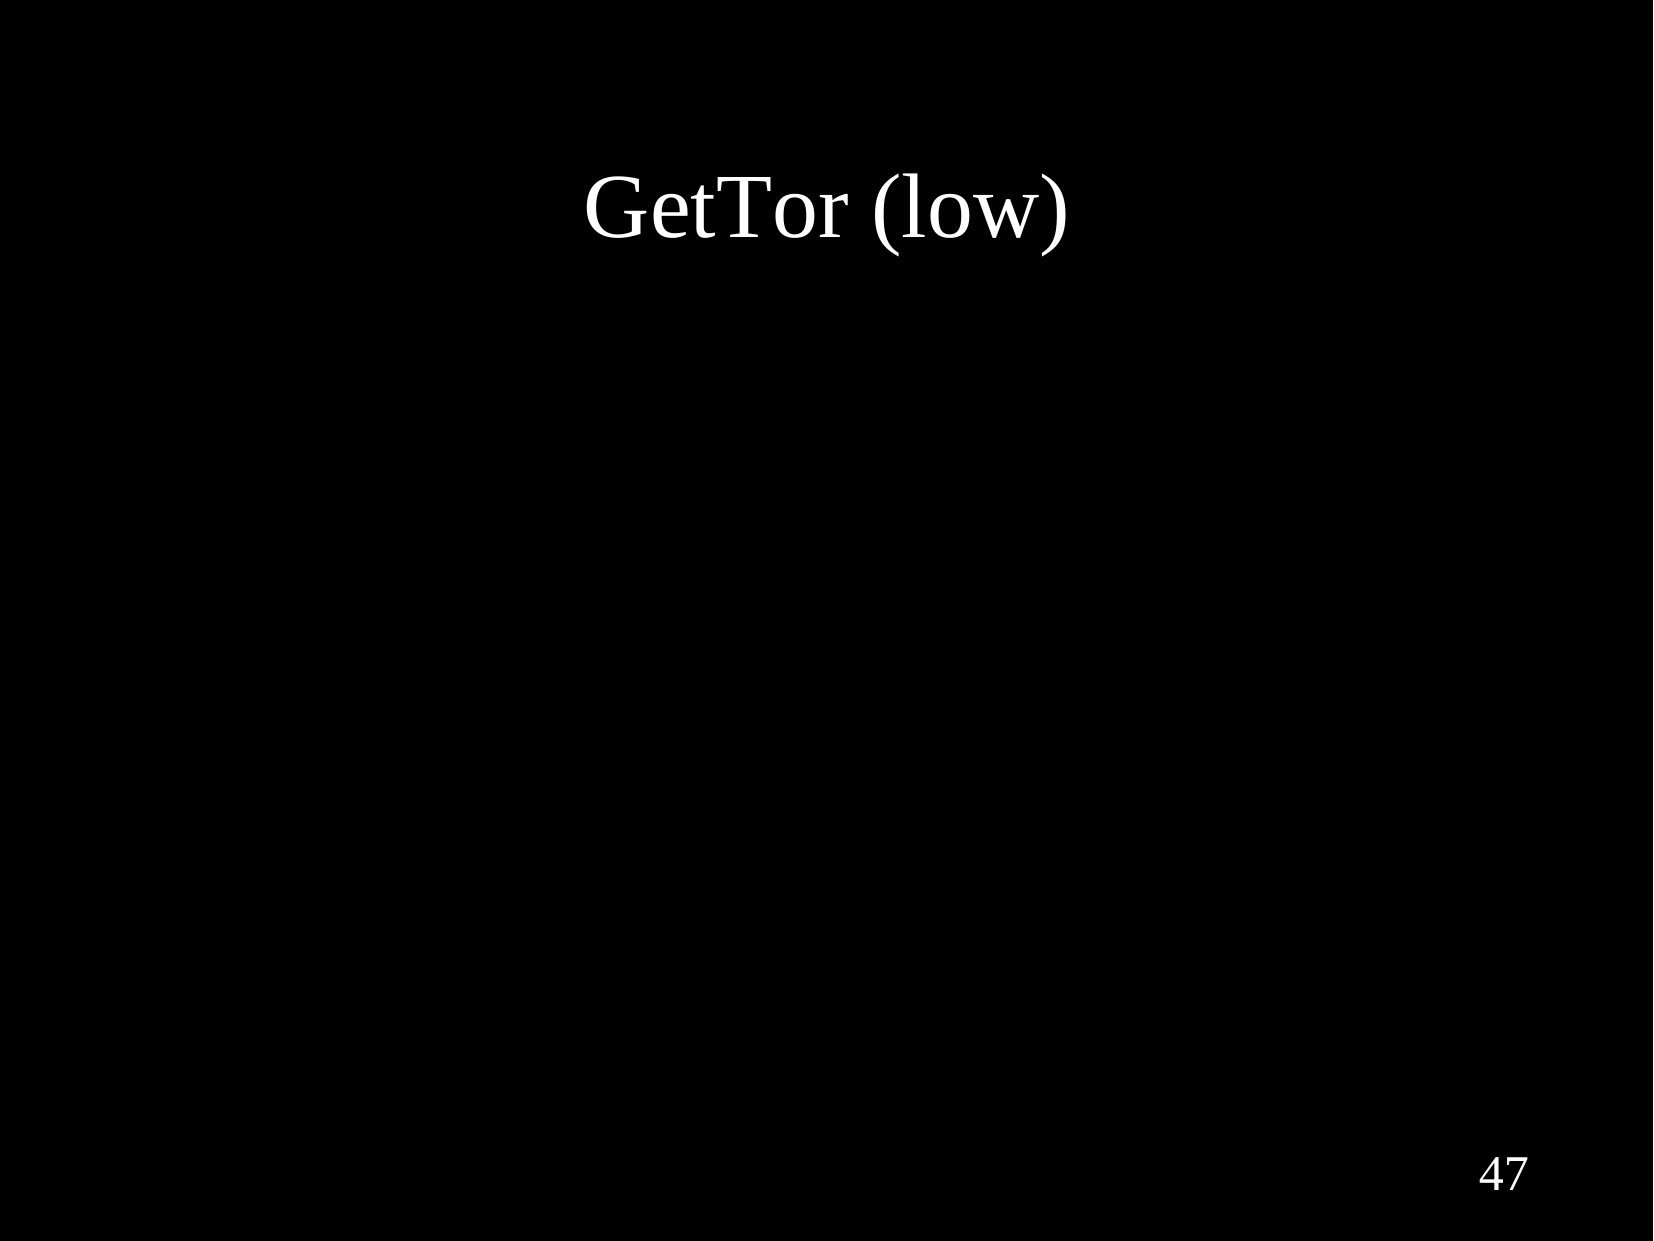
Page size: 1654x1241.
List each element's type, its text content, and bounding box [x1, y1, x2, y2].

title GetTor (low) [121, 102, 1534, 311]
